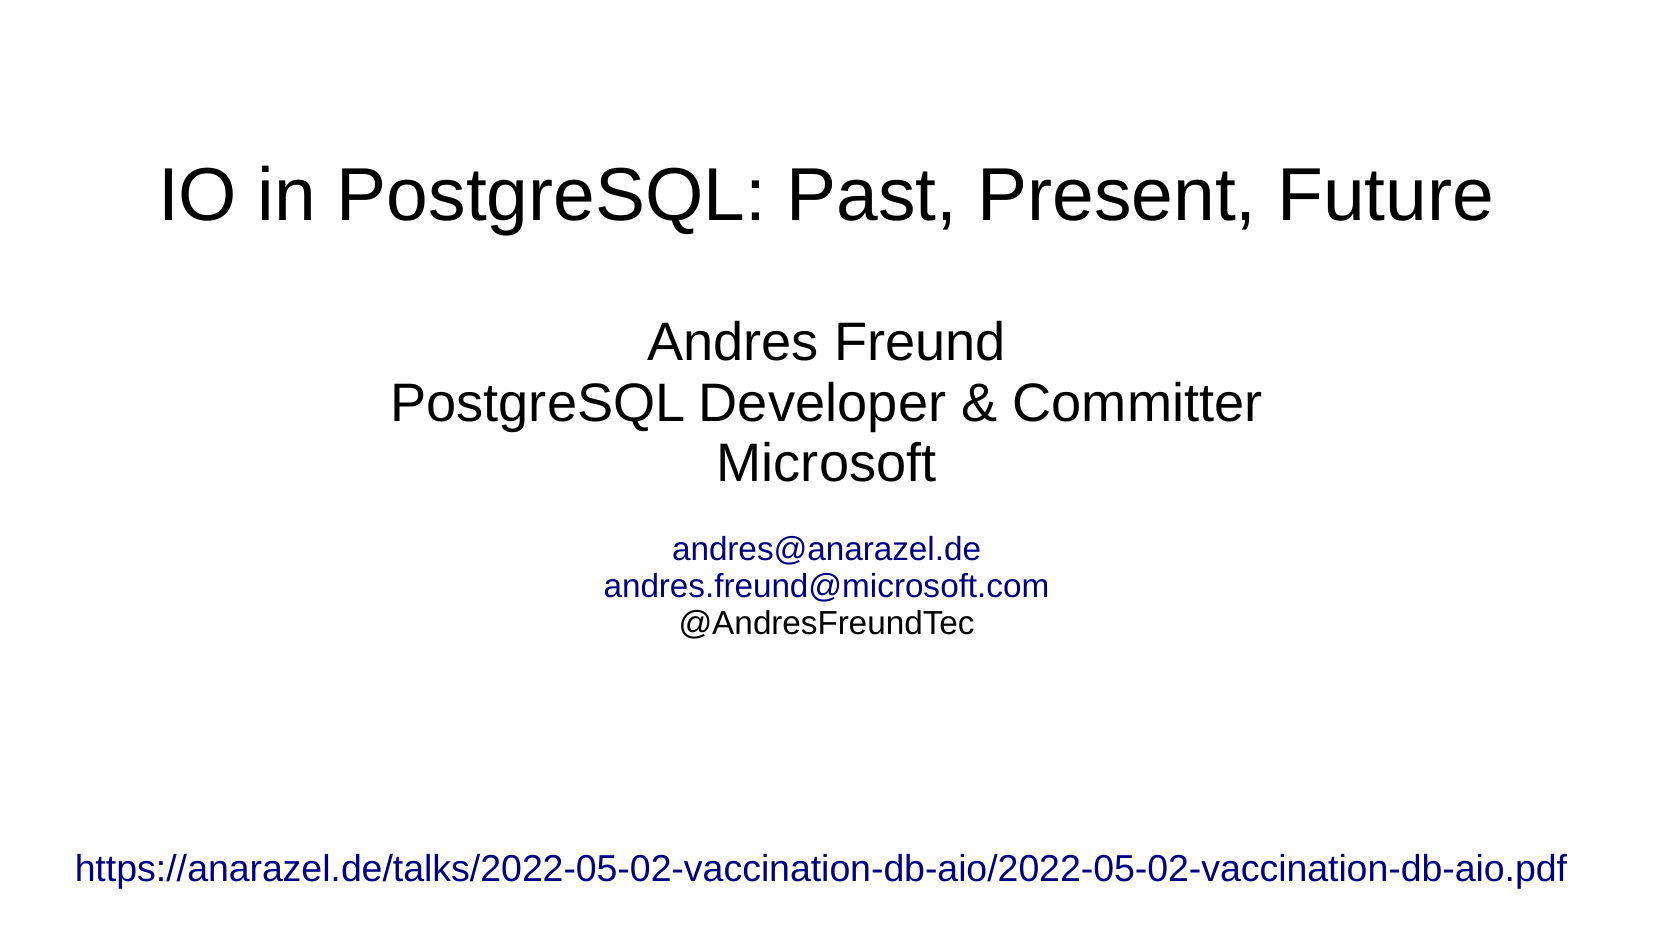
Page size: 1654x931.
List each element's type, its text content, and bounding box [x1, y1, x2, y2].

text_box https://anarazel.de/talks/2022-05-02-vaccination-db-aio/2022-05-02-vaccination-db-aio.pdf [60, 840, 1583, 897]
subtitle IO in PostgreSQL: Past, Present, Future Andres Freund PostgreSQL Developer & Committer Microsoft andres@anarazel.de andres.freund@microsoft.com @AndresFreundTec [82, 37, 1571, 757]
